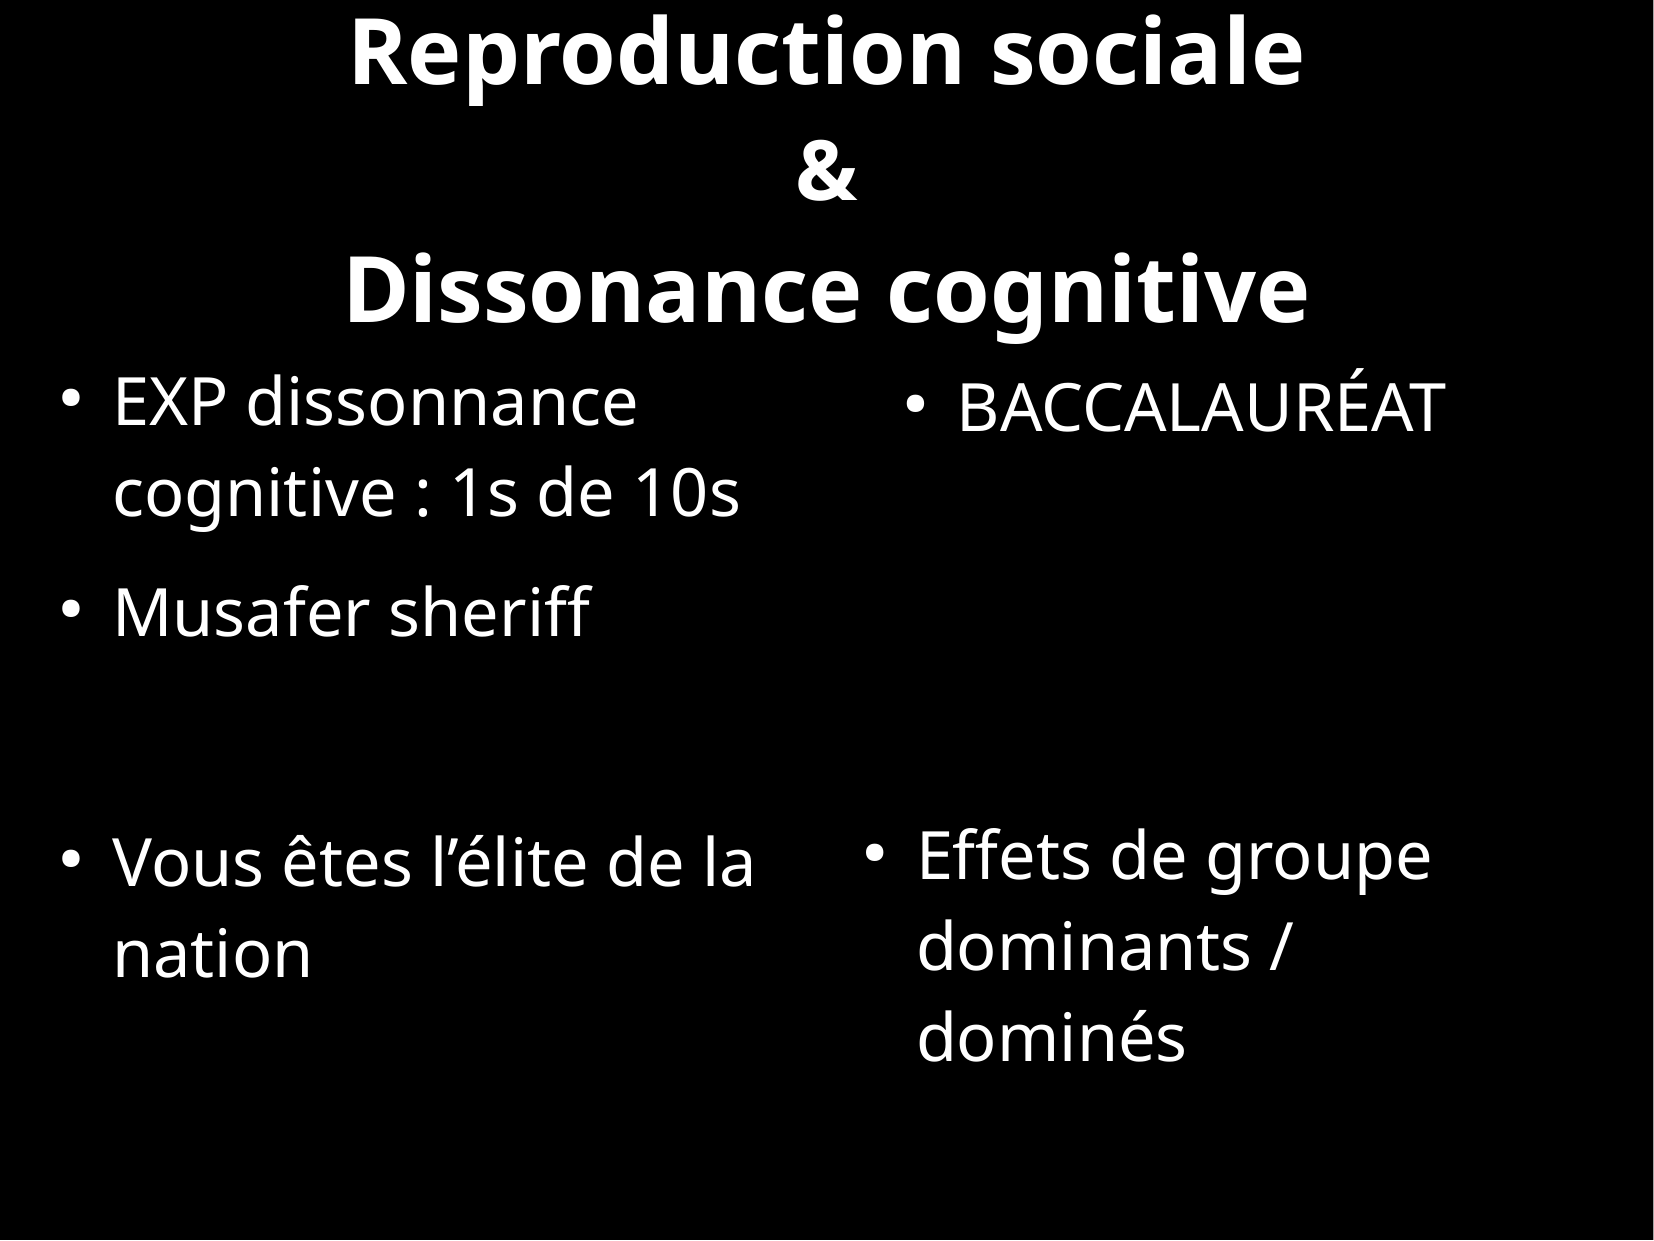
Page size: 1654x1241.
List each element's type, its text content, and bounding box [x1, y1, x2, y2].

title Reproduction sociale & Dissonance cognitive [82, 29, 1571, 307]
list BACCALAURÉAT [885, 359, 1613, 739]
list EXP dissonnance cognitive : 1s de 10s Musafer sheriff [41, 354, 768, 698]
list Vous êtes l’élite de la nation [41, 814, 768, 1159]
list Effets de groupe dominants / dominés [845, 808, 1572, 1152]
